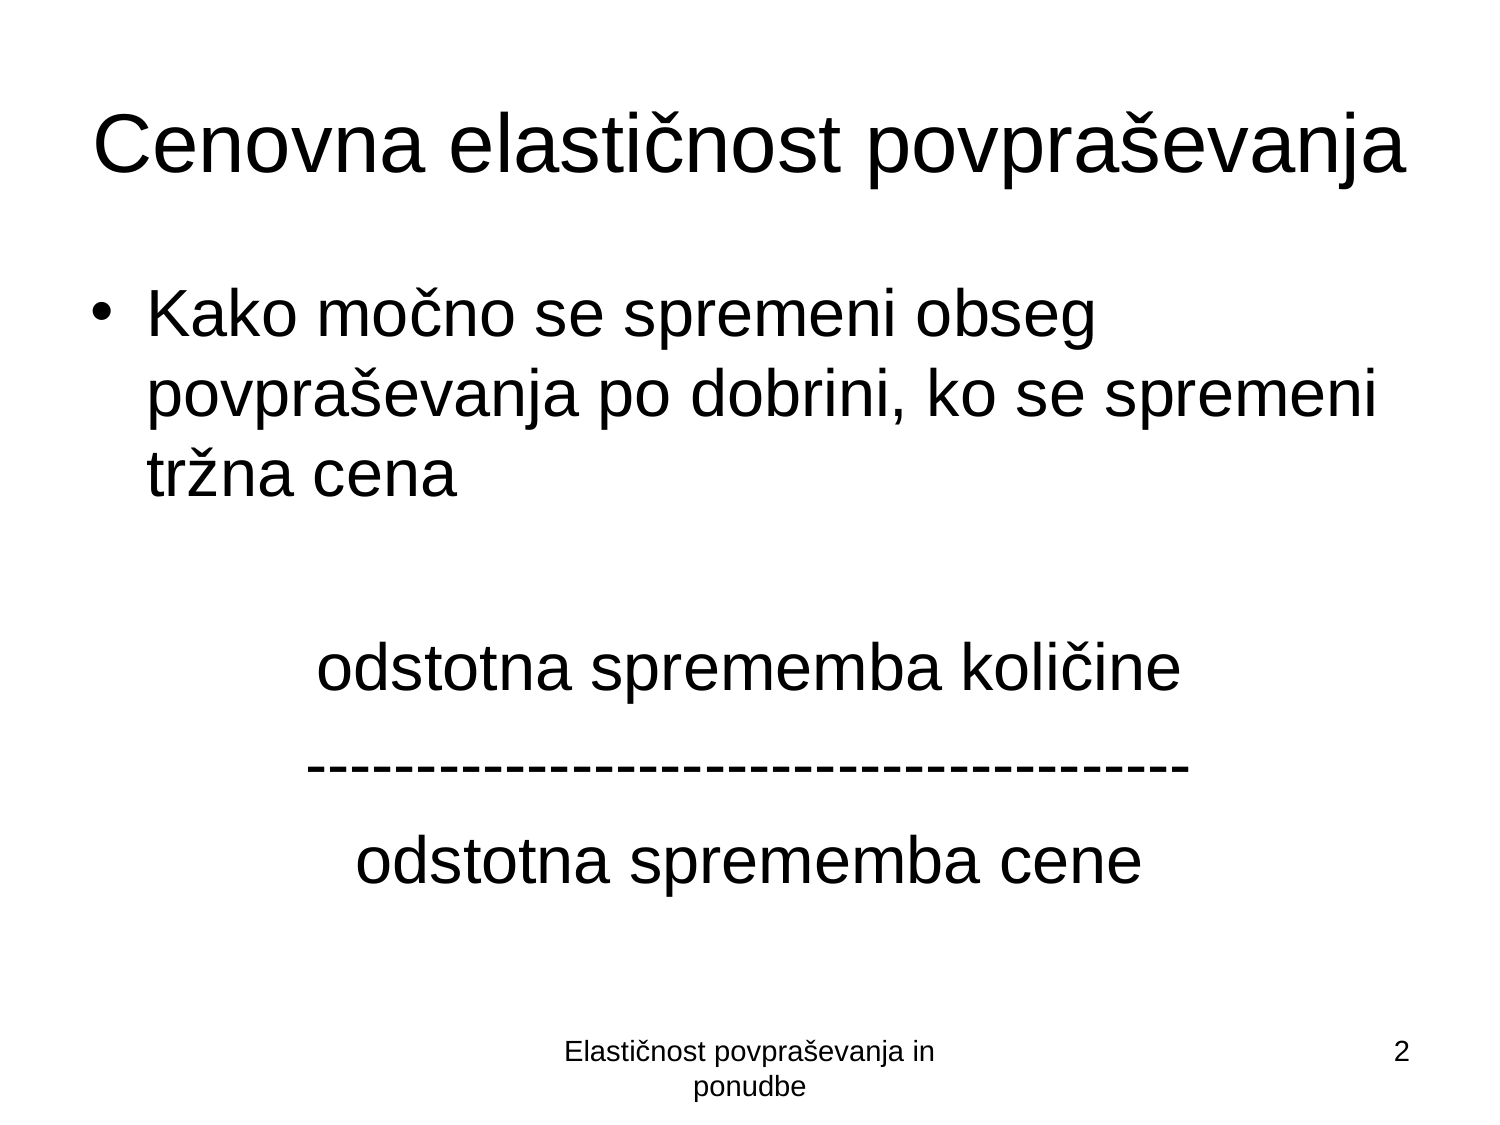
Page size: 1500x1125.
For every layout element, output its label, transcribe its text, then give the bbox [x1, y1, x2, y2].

text_box <number> [1074, 1024, 1426, 1103]
list Kako močno se spremeni obseg povpraševanja po dobrini, ko se spremeni tržna cena odstotna sprememba količine ---------------------------------------- odstotna sprememba cene [75, 262, 1426, 1006]
title Cenovna elastičnost povpraševanja [75, 45, 1426, 233]
text_box Elastičnost povpraševanja in ponudbe [512, 1024, 988, 1103]
